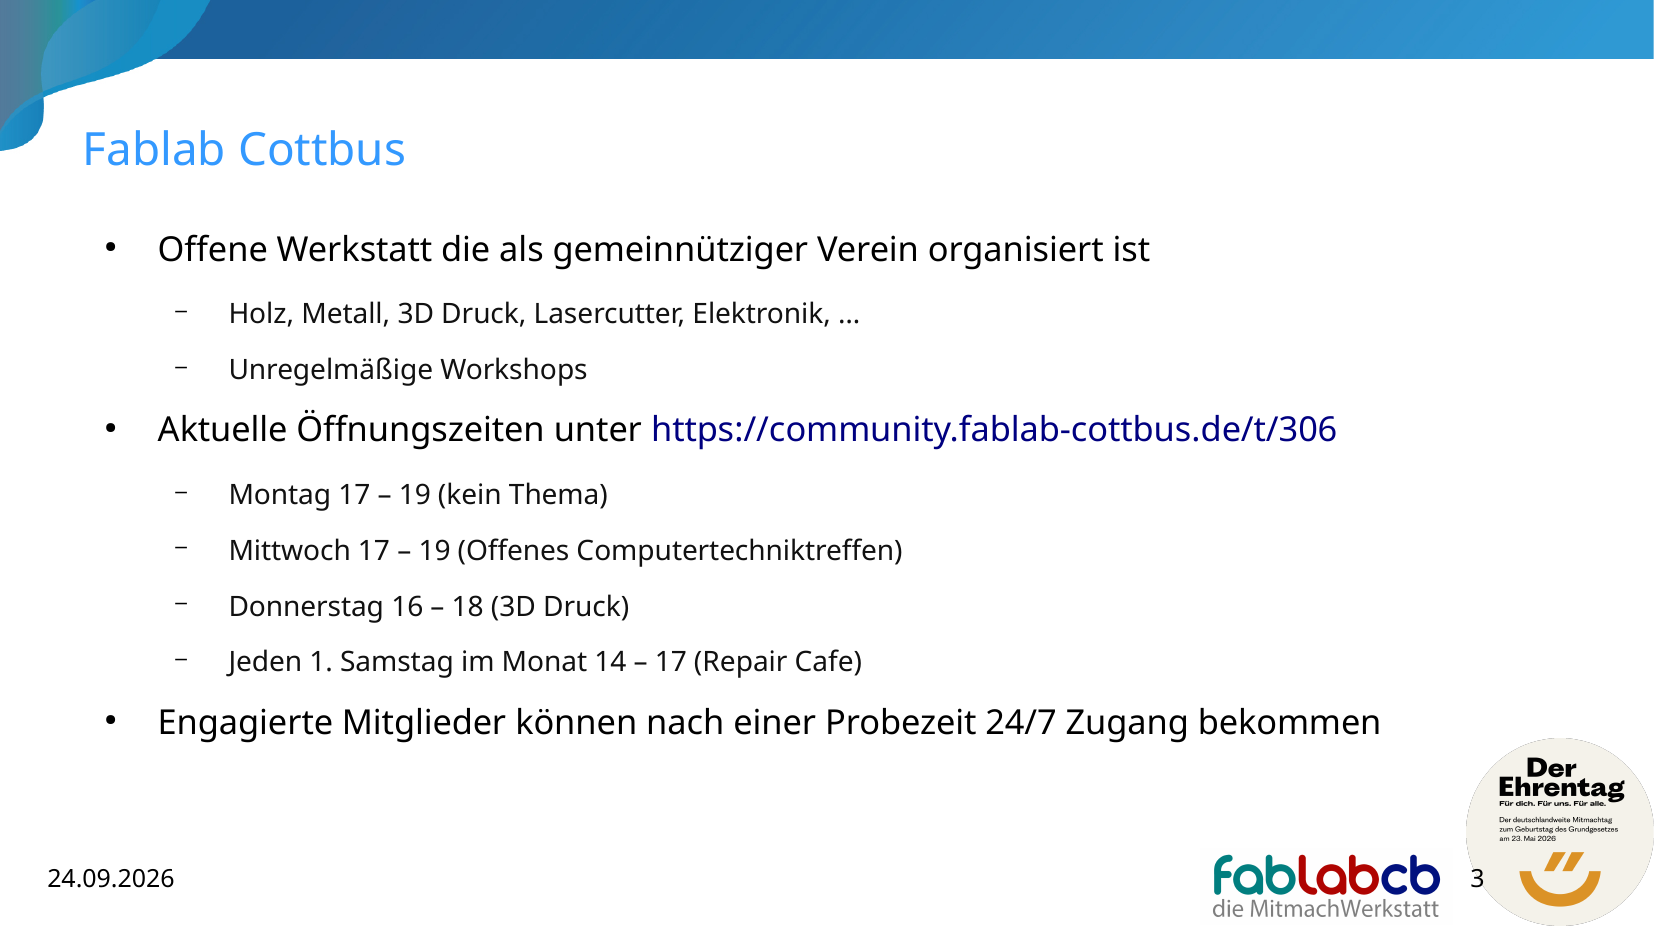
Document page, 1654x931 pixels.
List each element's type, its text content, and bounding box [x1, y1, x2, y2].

picture [0, 0, 1654, 931]
list Offene Werkstatt die als gemeinnütziger Verein organisiert ist Holz, Metall, 3D Druck, Lasercutter, Elektronik, … Unregelmäßige Workshops Aktuelle Öffnungszeiten unter https://community.fablab-cottbus.de/t/306 Montag 17 – 19 (kein Thema) Mittwoch 17 – 19 (Offenes Computertechniktreffen) Donnerstag 16 – 18 (3D Druck) Jeden 1. Samstag im Monat 14 – 17 (Repair Cafe) Engagierte Mitglieder können nach einer Probezeit 24/7 Zugang bekommen [86, 225, 1576, 816]
title Fablab Cottbus [82, 99, 1571, 197]
